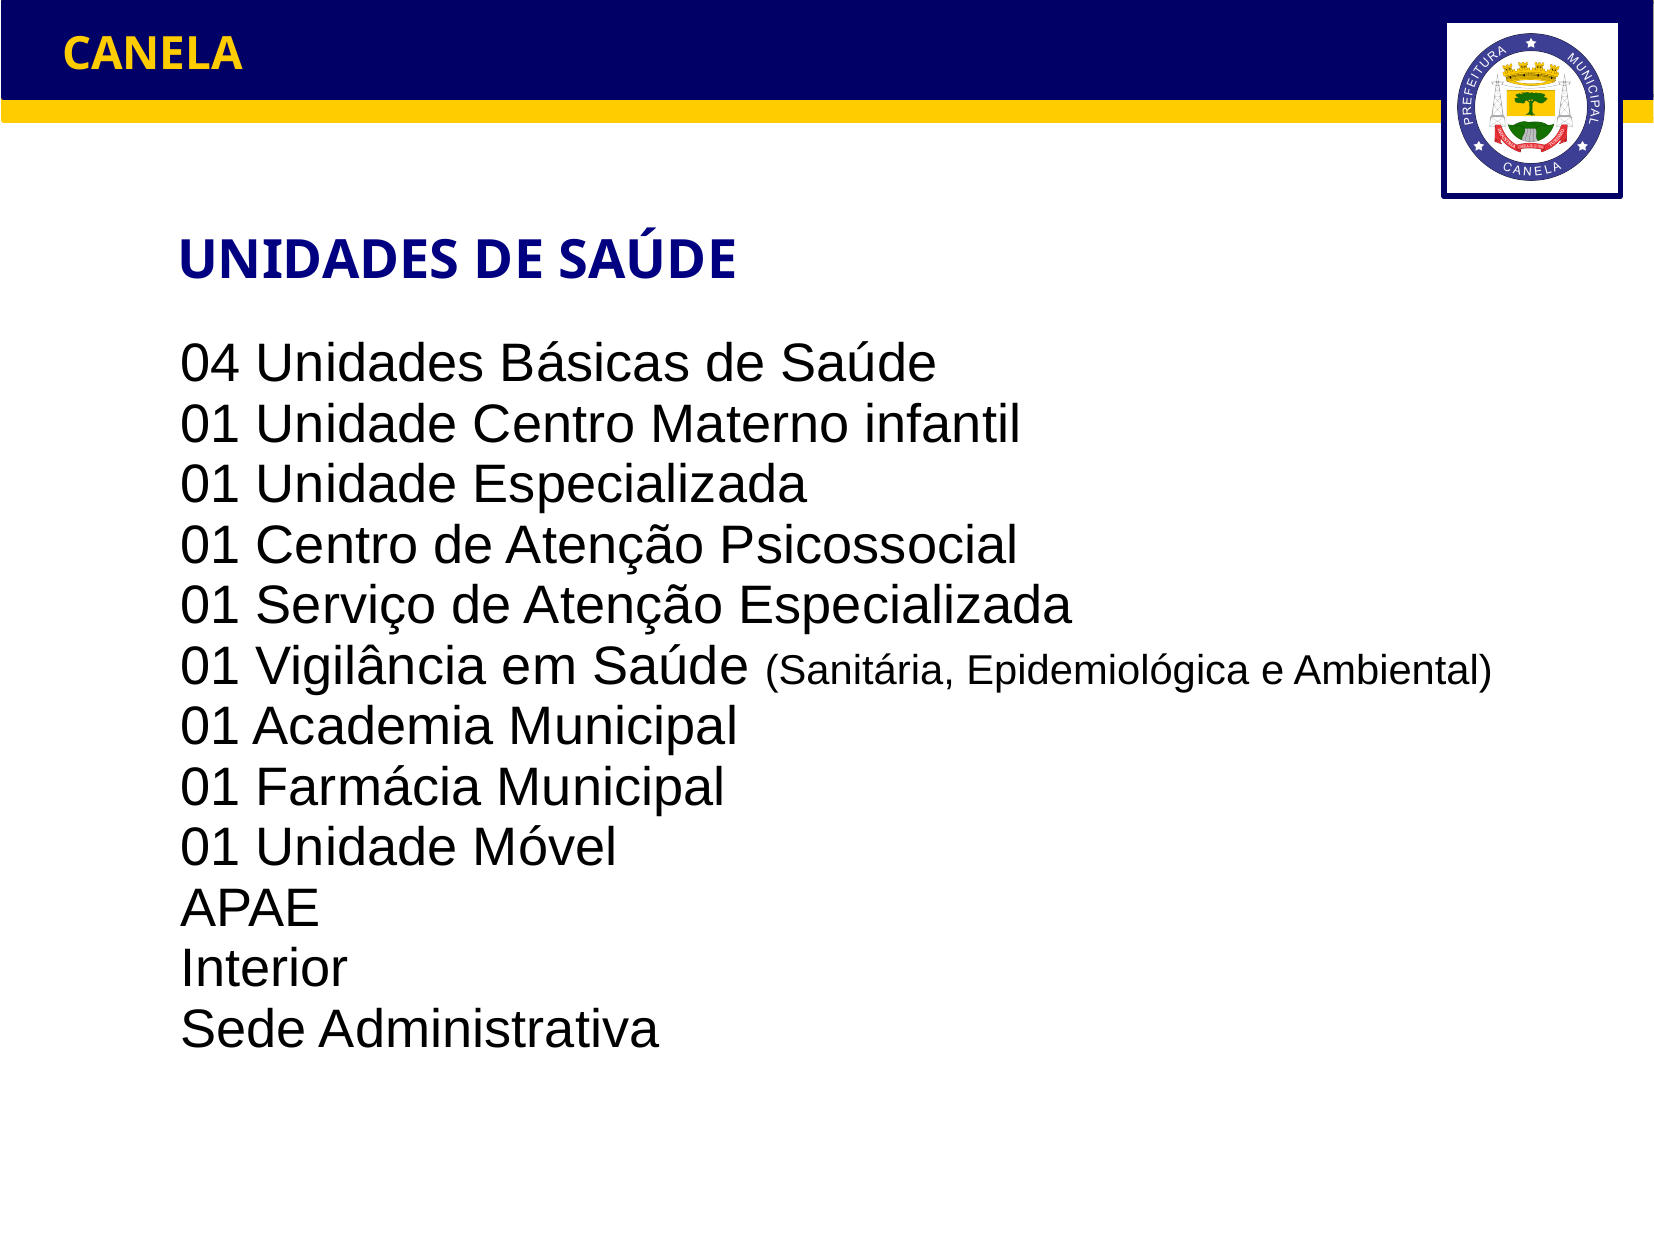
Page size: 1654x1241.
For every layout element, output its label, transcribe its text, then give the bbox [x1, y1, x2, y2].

text_box CANELA [47, 13, 853, 93]
text_box 04 Unidades Básicas de Saúde 01 Unidade Centro Materno infantil 01 Unidade Especializada 01 Centro de Atenção Psicossocial 01 Serviço de Atenção Especializada 01 Vigilância em Saúde (Sanitária, Epidemiológica e Ambiental) 01 Academia Municipal 01 Farmácia Municipal 01 Unidade Móvel APAE Interior Sede Administrativa [165, 325, 1536, 1067]
picture [1457, 33, 1605, 181]
text_box [3, 0, 1654, 197]
text_box UNIDADES DE SAÚDE [177, 188, 1335, 325]
